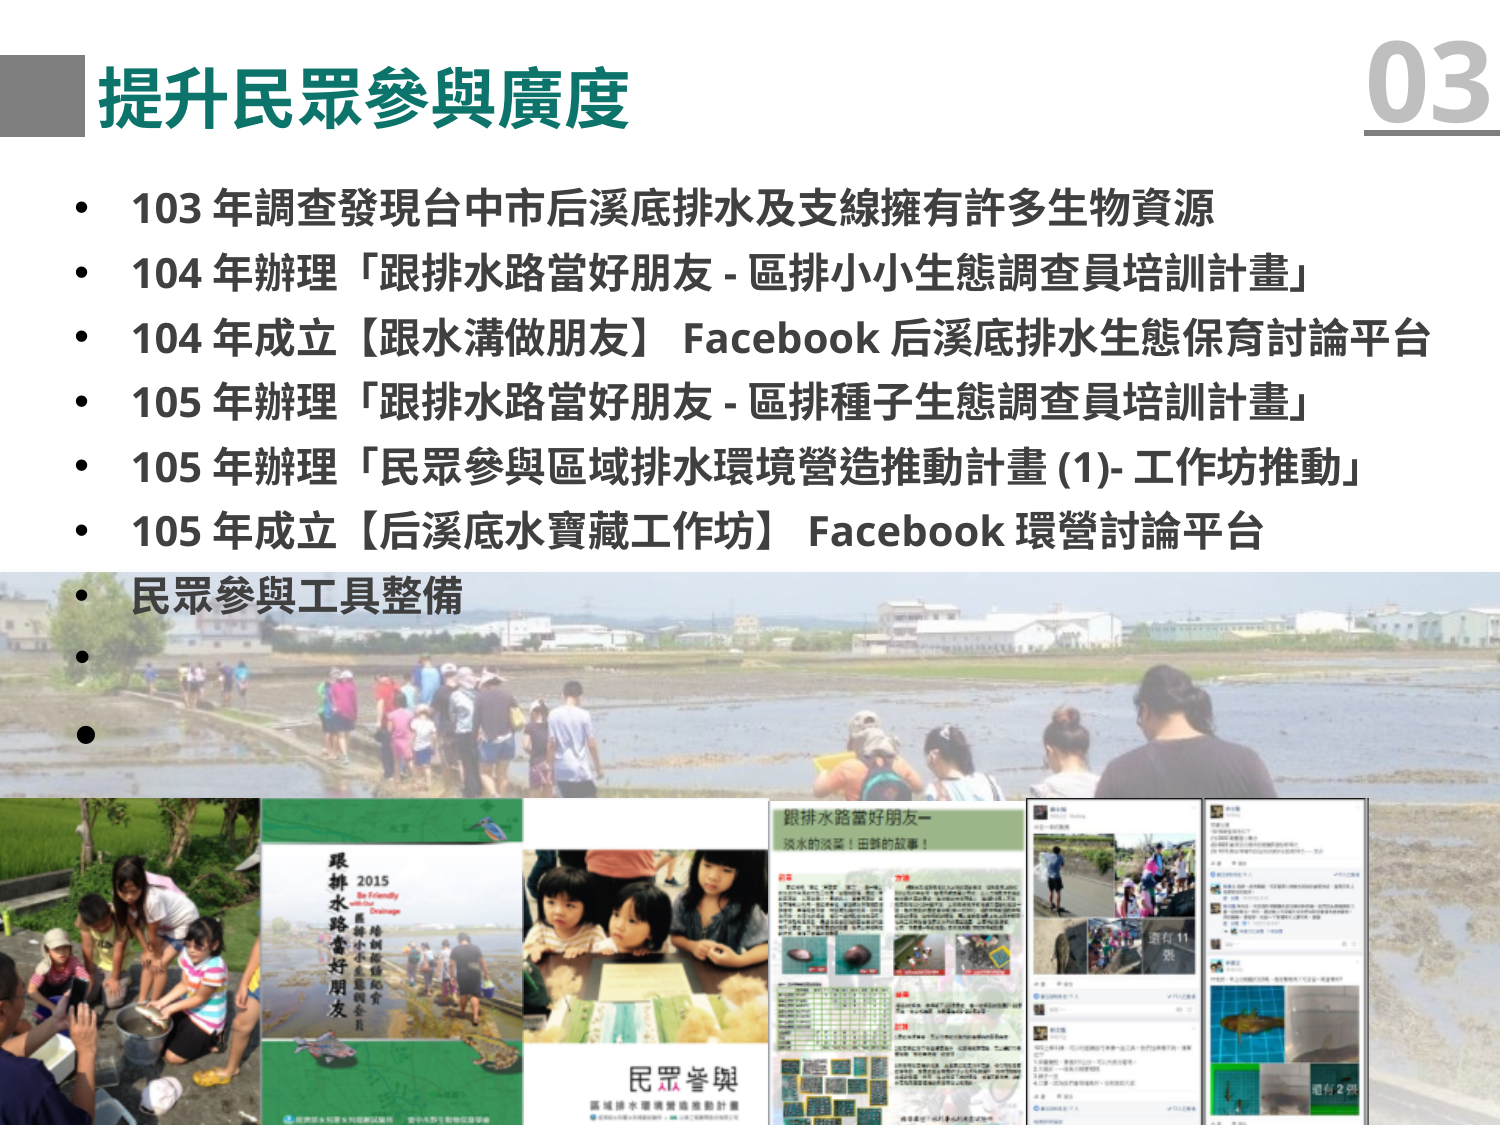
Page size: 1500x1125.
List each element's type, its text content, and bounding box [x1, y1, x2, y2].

list 103年調查發現台中市后溪底排水及支線擁有許多生物資源 104年辦理「跟排水路當好朋友-區排小小生態調查員培訓計畫」 104年成立【跟水溝做朋友】Facebook后溪底排水生態保育討論平台 105年辦理「跟排水路當好朋友-區排種子生態調查員培訓計畫」 105年辦理「民眾參與區域排水環境營造推動計畫(1)-工作坊推動」 105年成立【后溪底水寶藏工作坊】Facebook環營討論平台 民眾參與工具整備 [59, 172, 1500, 1047]
picture [0, 569, 1500, 1125]
title 提升民眾參與廣度 [82, 49, 1426, 142]
